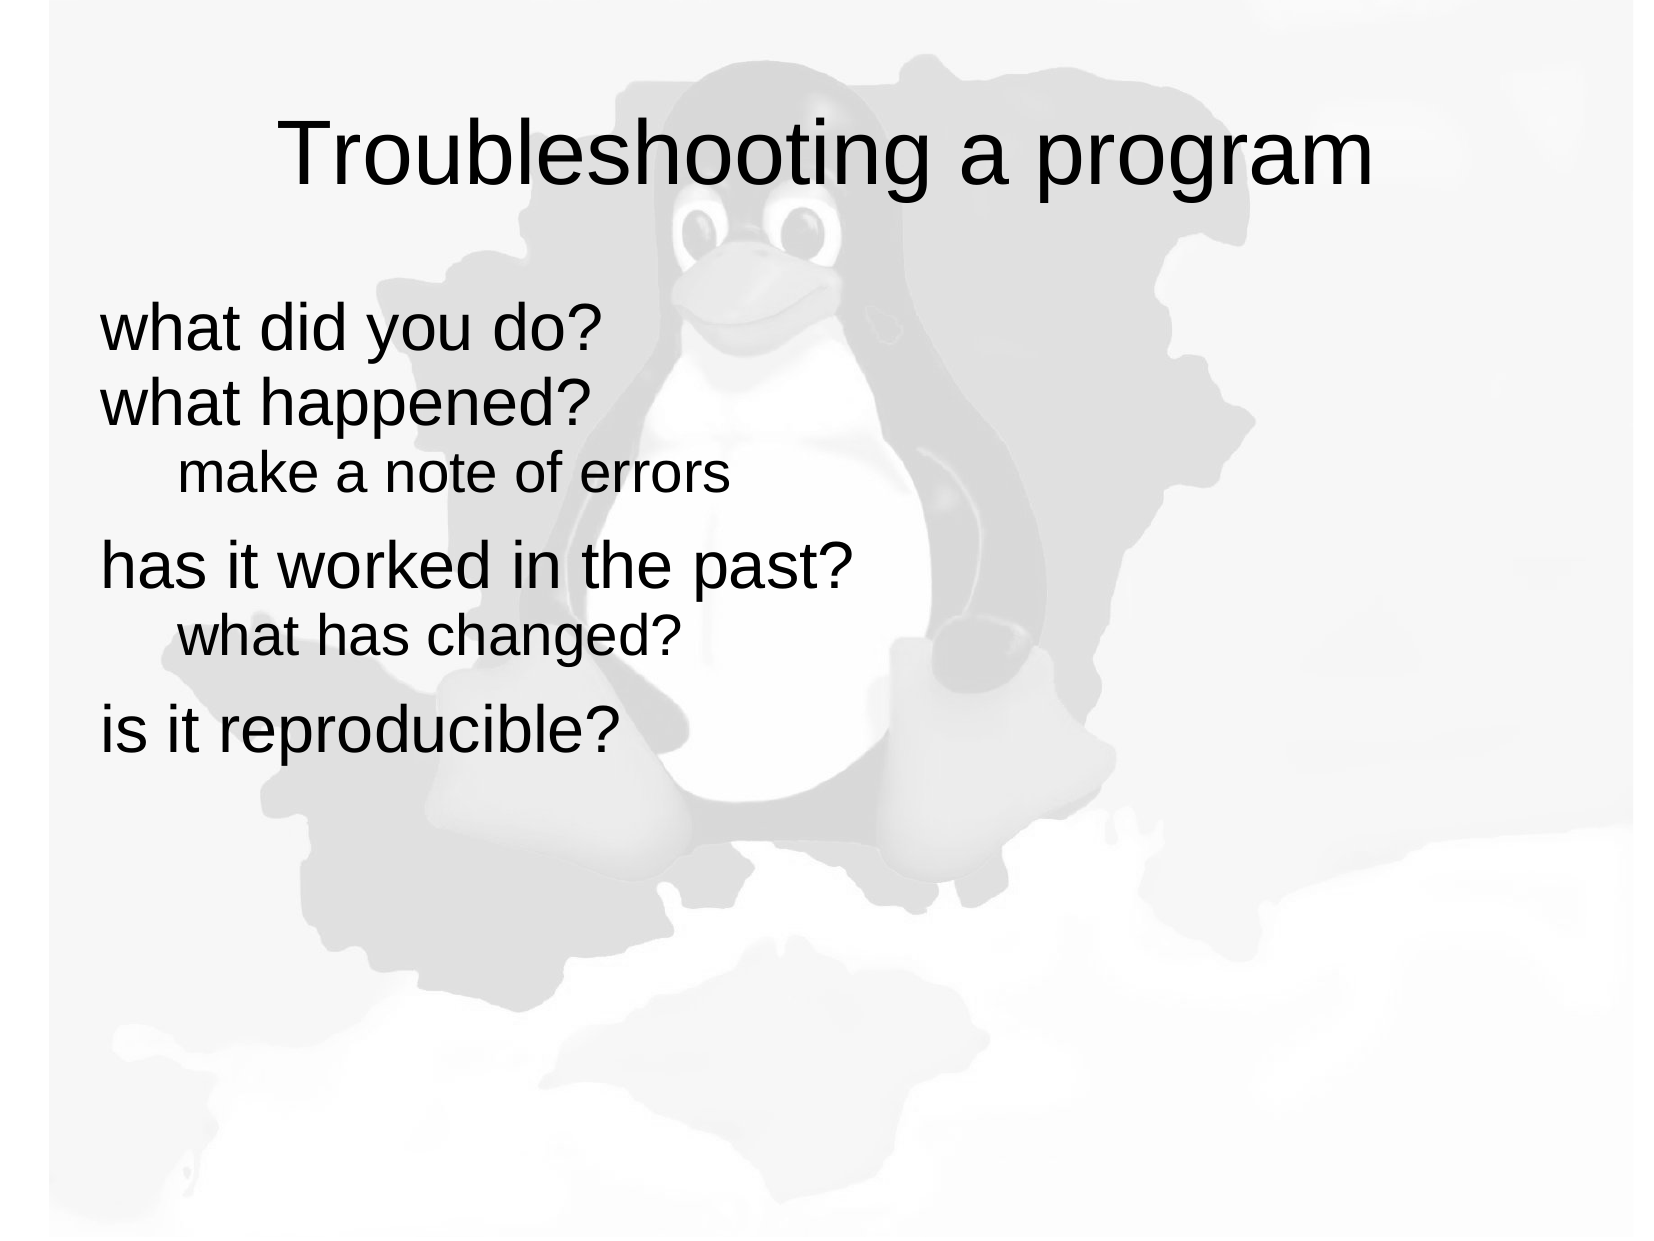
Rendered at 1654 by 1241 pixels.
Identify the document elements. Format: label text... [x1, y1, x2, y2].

picture [49, 0, 1634, 1237]
list what did you do? what happened? make a note of errors has it worked in the past? what has changed? is it reproducible? [82, 290, 1571, 1109]
title Troubleshooting a program [82, 49, 1571, 257]
